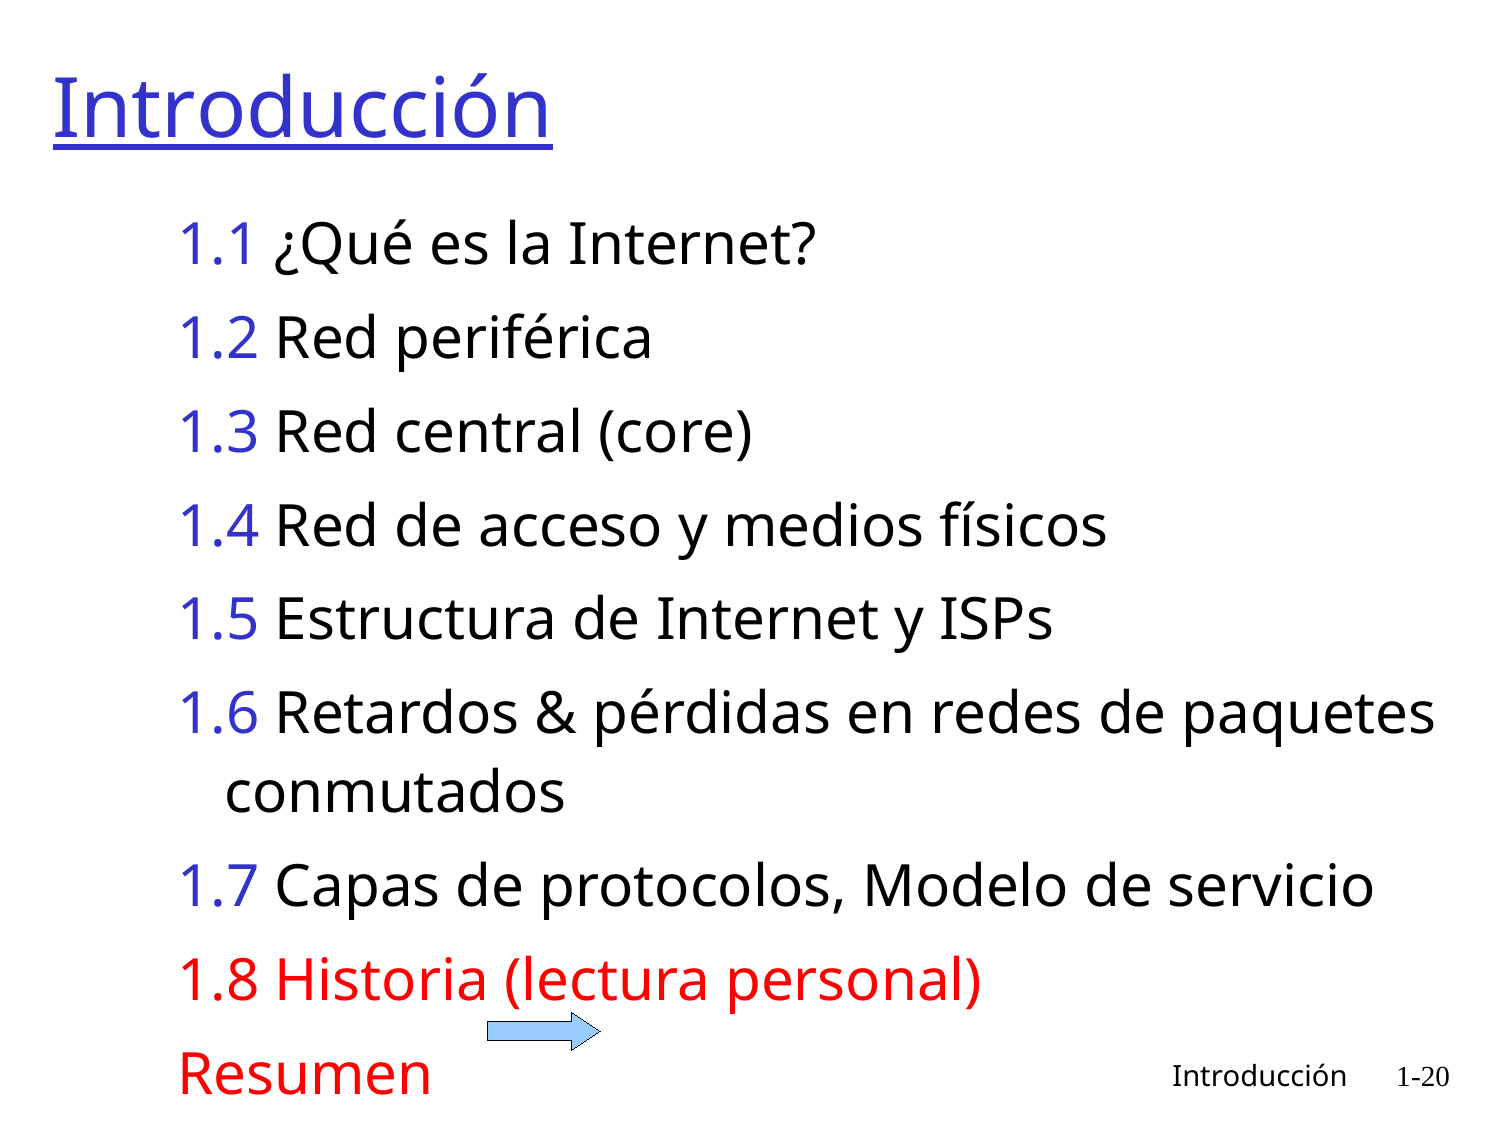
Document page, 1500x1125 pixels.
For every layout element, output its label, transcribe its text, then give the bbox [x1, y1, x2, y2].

list 1.1 ¿Qué es la Internet? 1.2 Red periférica 1.3 Red central (core) 1.4 Red de acceso y medios físicos 1.5 Estructura de Internet y ISPs 1.6 Retardos & pérdidas en redes de paquetes conmutados 1.7 Capas de protocolos, Modelo de servicio 1.8 Historia (lectura personal) Resumen [87, 195, 1463, 1075]
text_box 1-<number> [1362, 1050, 1466, 1125]
title Introducción [37, 23, 1463, 188]
text_box Introducción [887, 1075, 1362, 1125]
text_box [487, 1012, 601, 1051]
